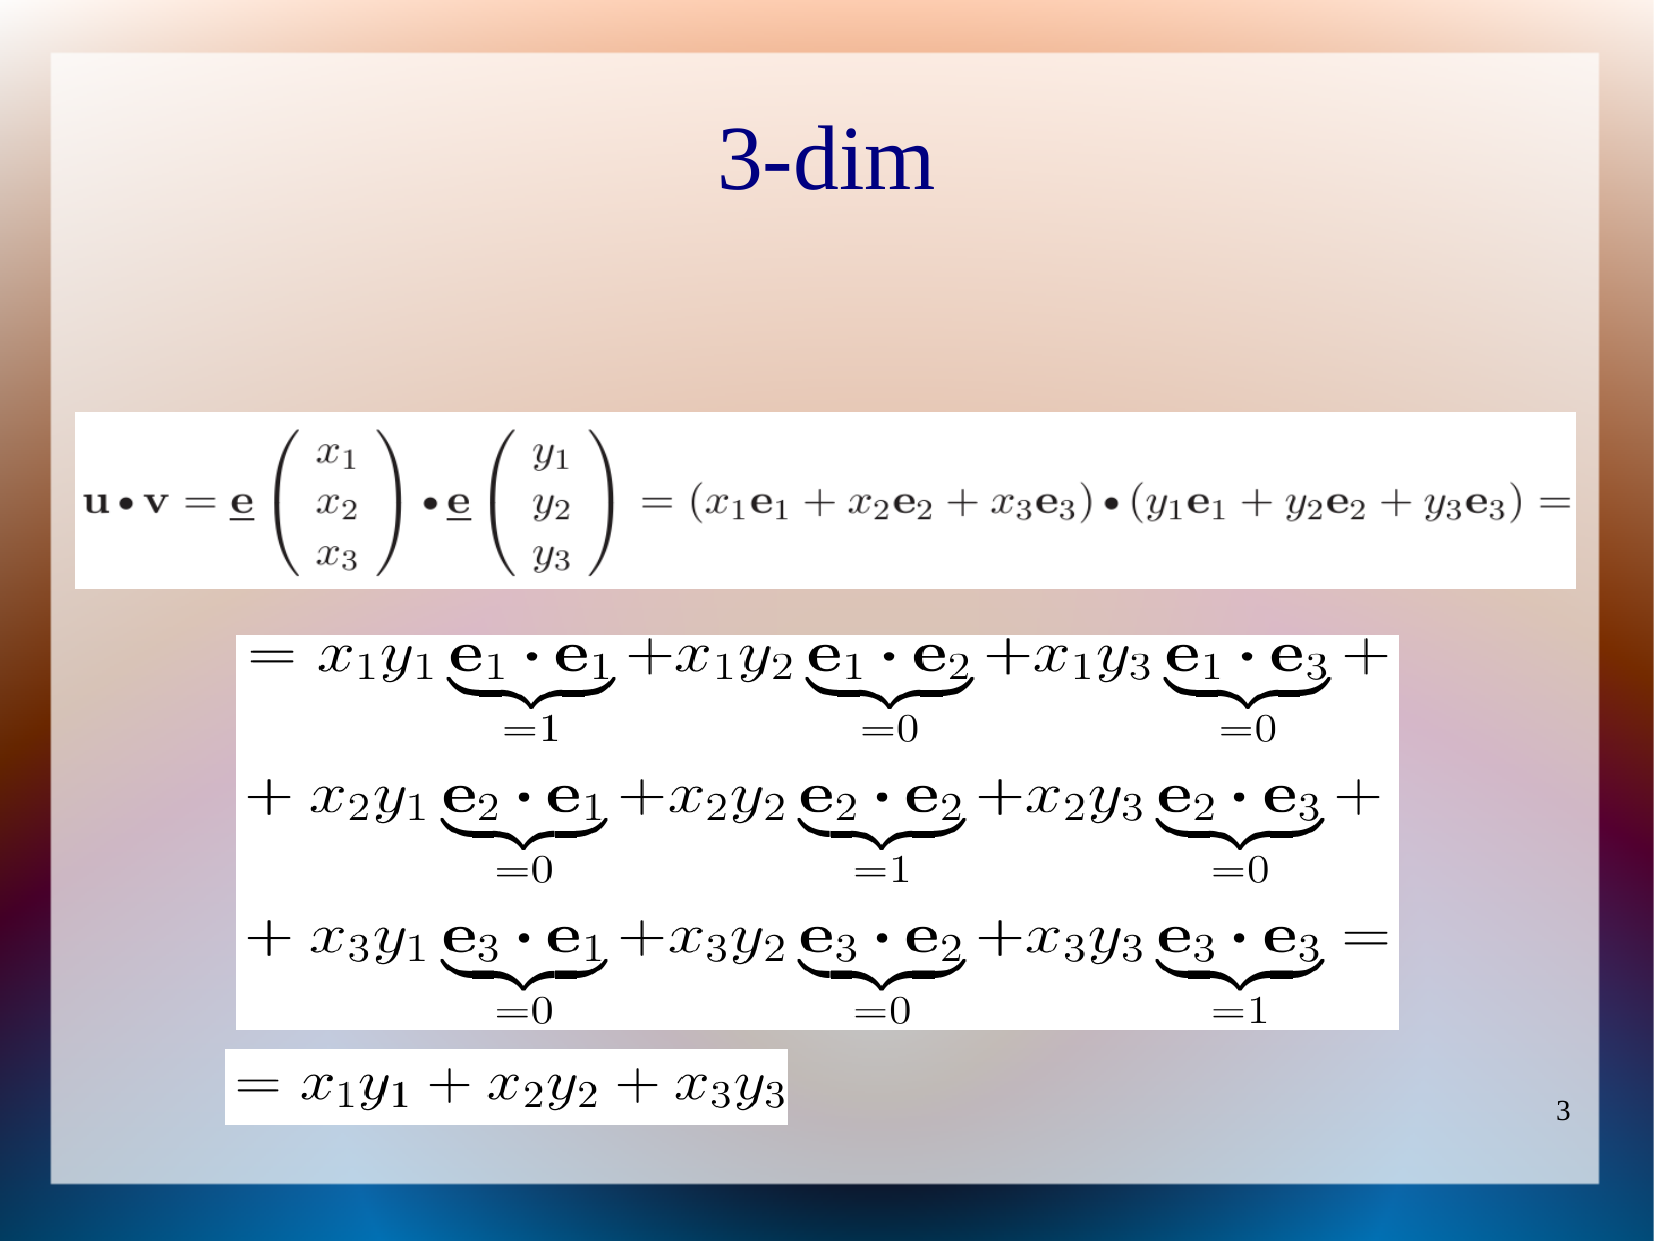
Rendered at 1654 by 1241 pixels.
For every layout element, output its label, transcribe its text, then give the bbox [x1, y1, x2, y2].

title 3-dim [82, 55, 1571, 263]
picture [0, 0, 1654, 1241]
